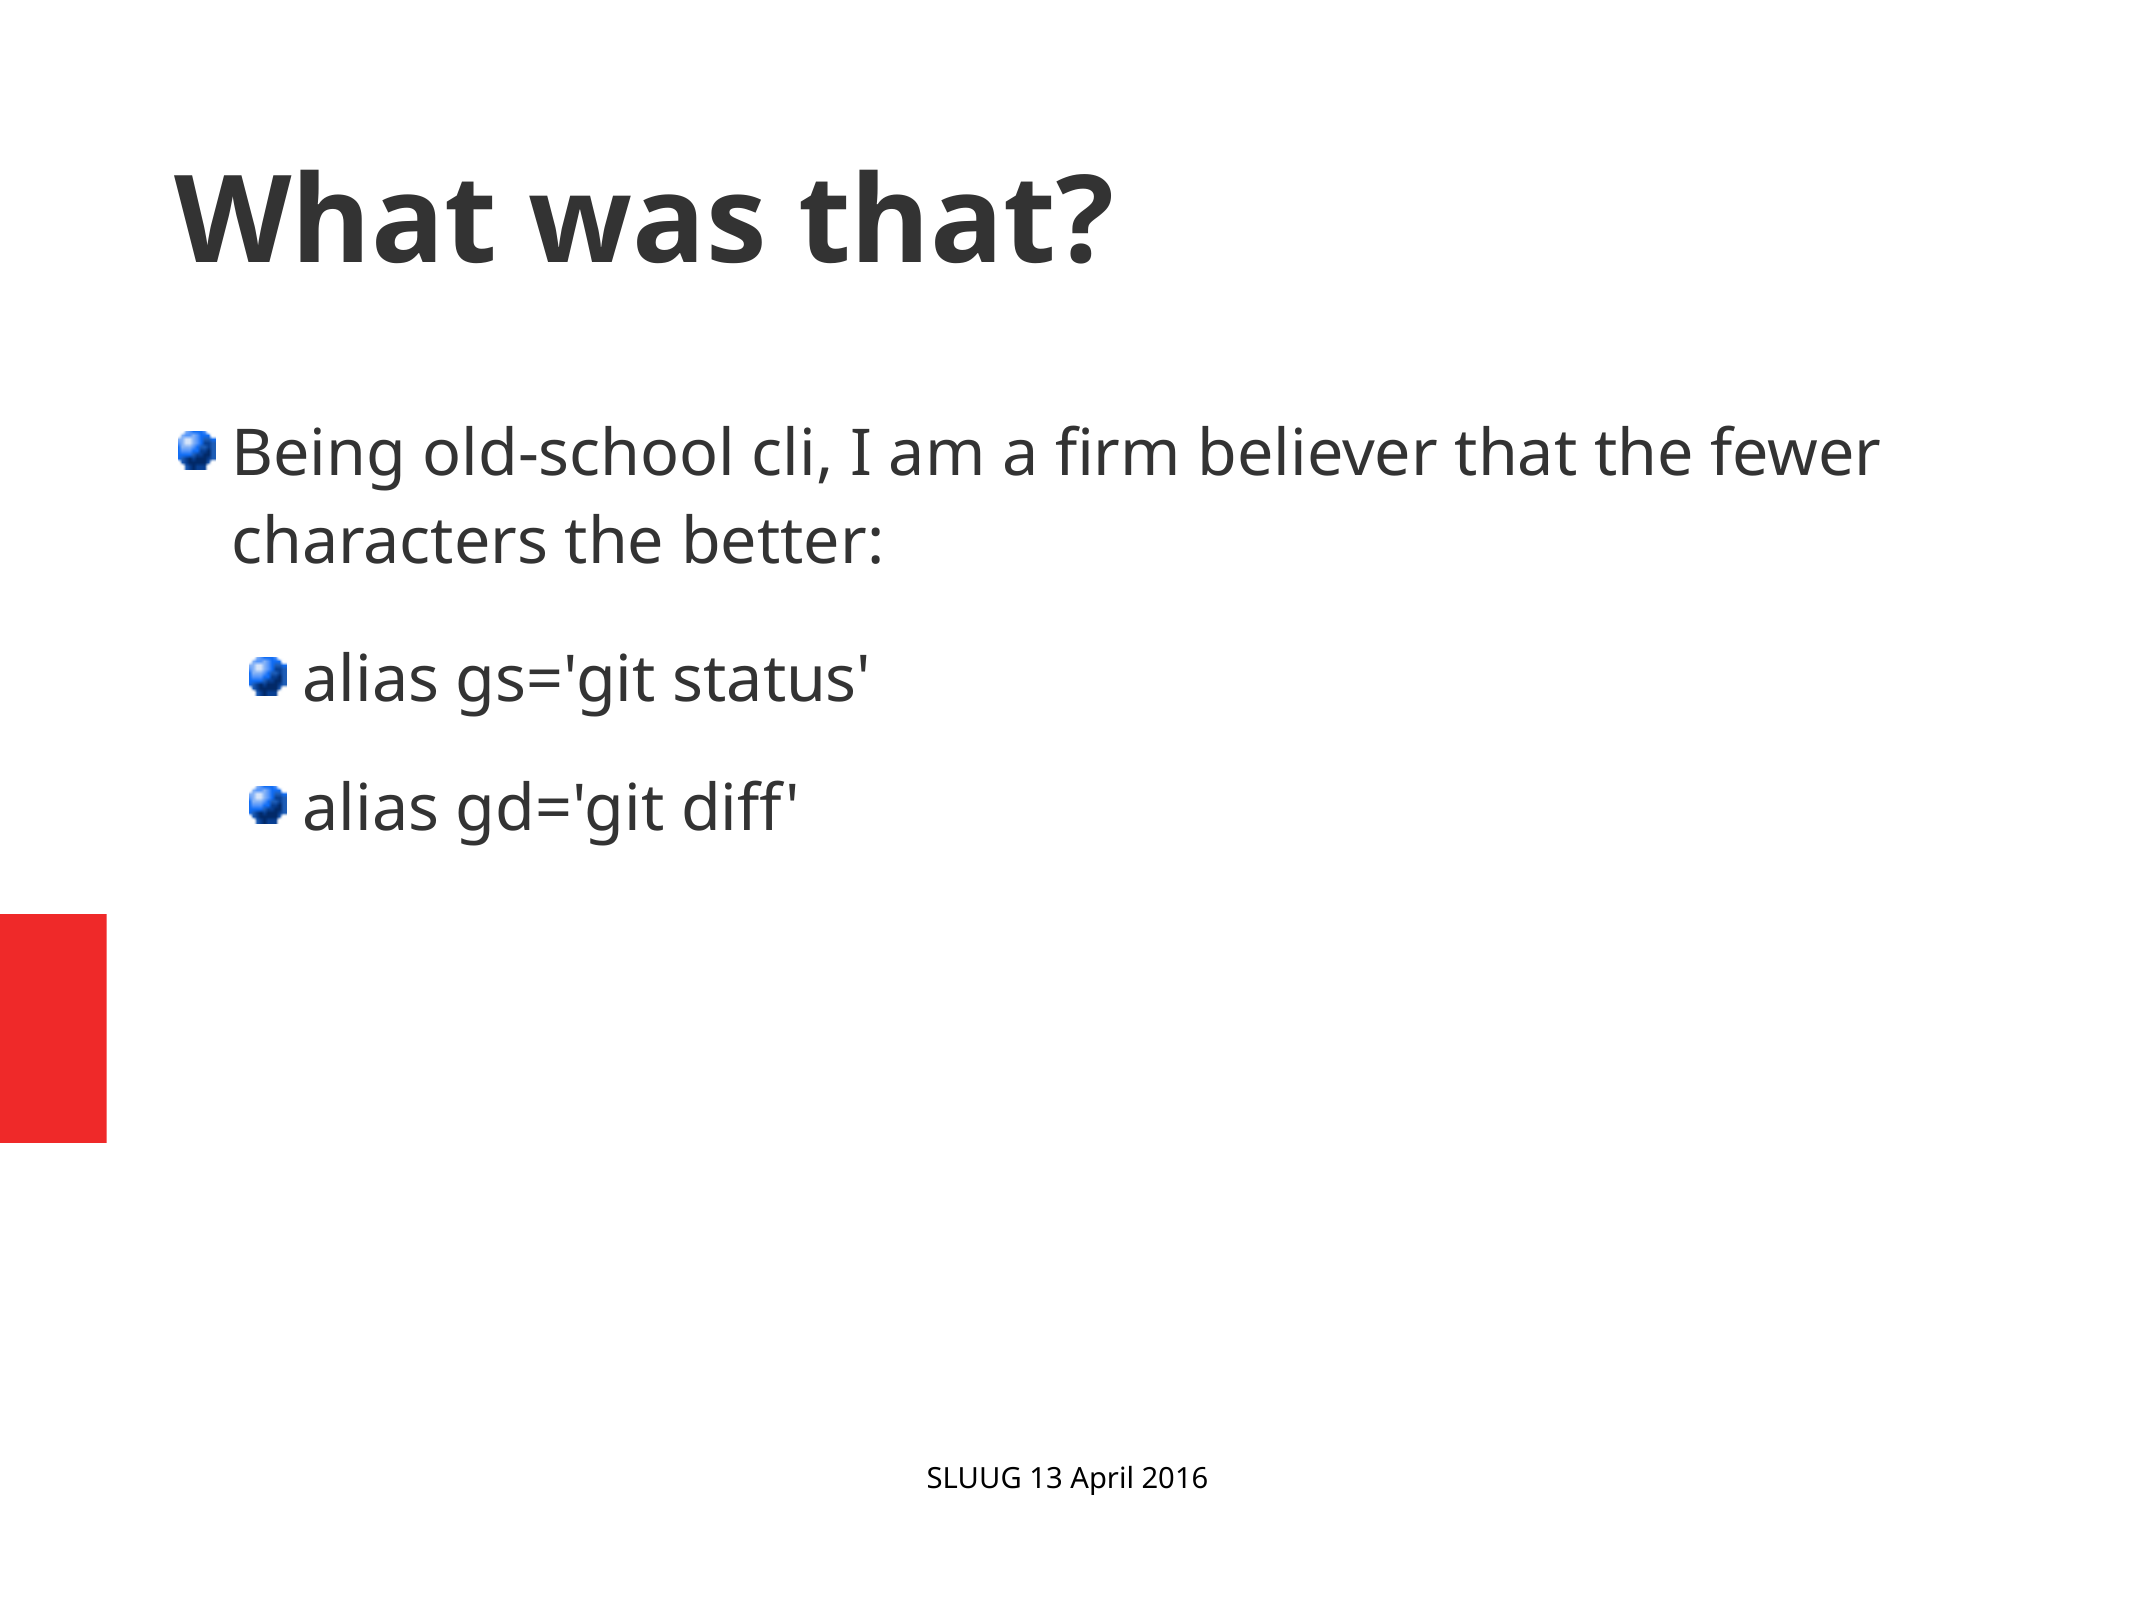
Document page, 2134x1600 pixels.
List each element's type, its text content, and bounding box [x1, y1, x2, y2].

title What was that? [174, 62, 1988, 368]
list Being old-school cli, I am a firm believer that the fewer characters the better: alias gs='git status' alias gd='git diff' [160, 406, 1974, 1335]
